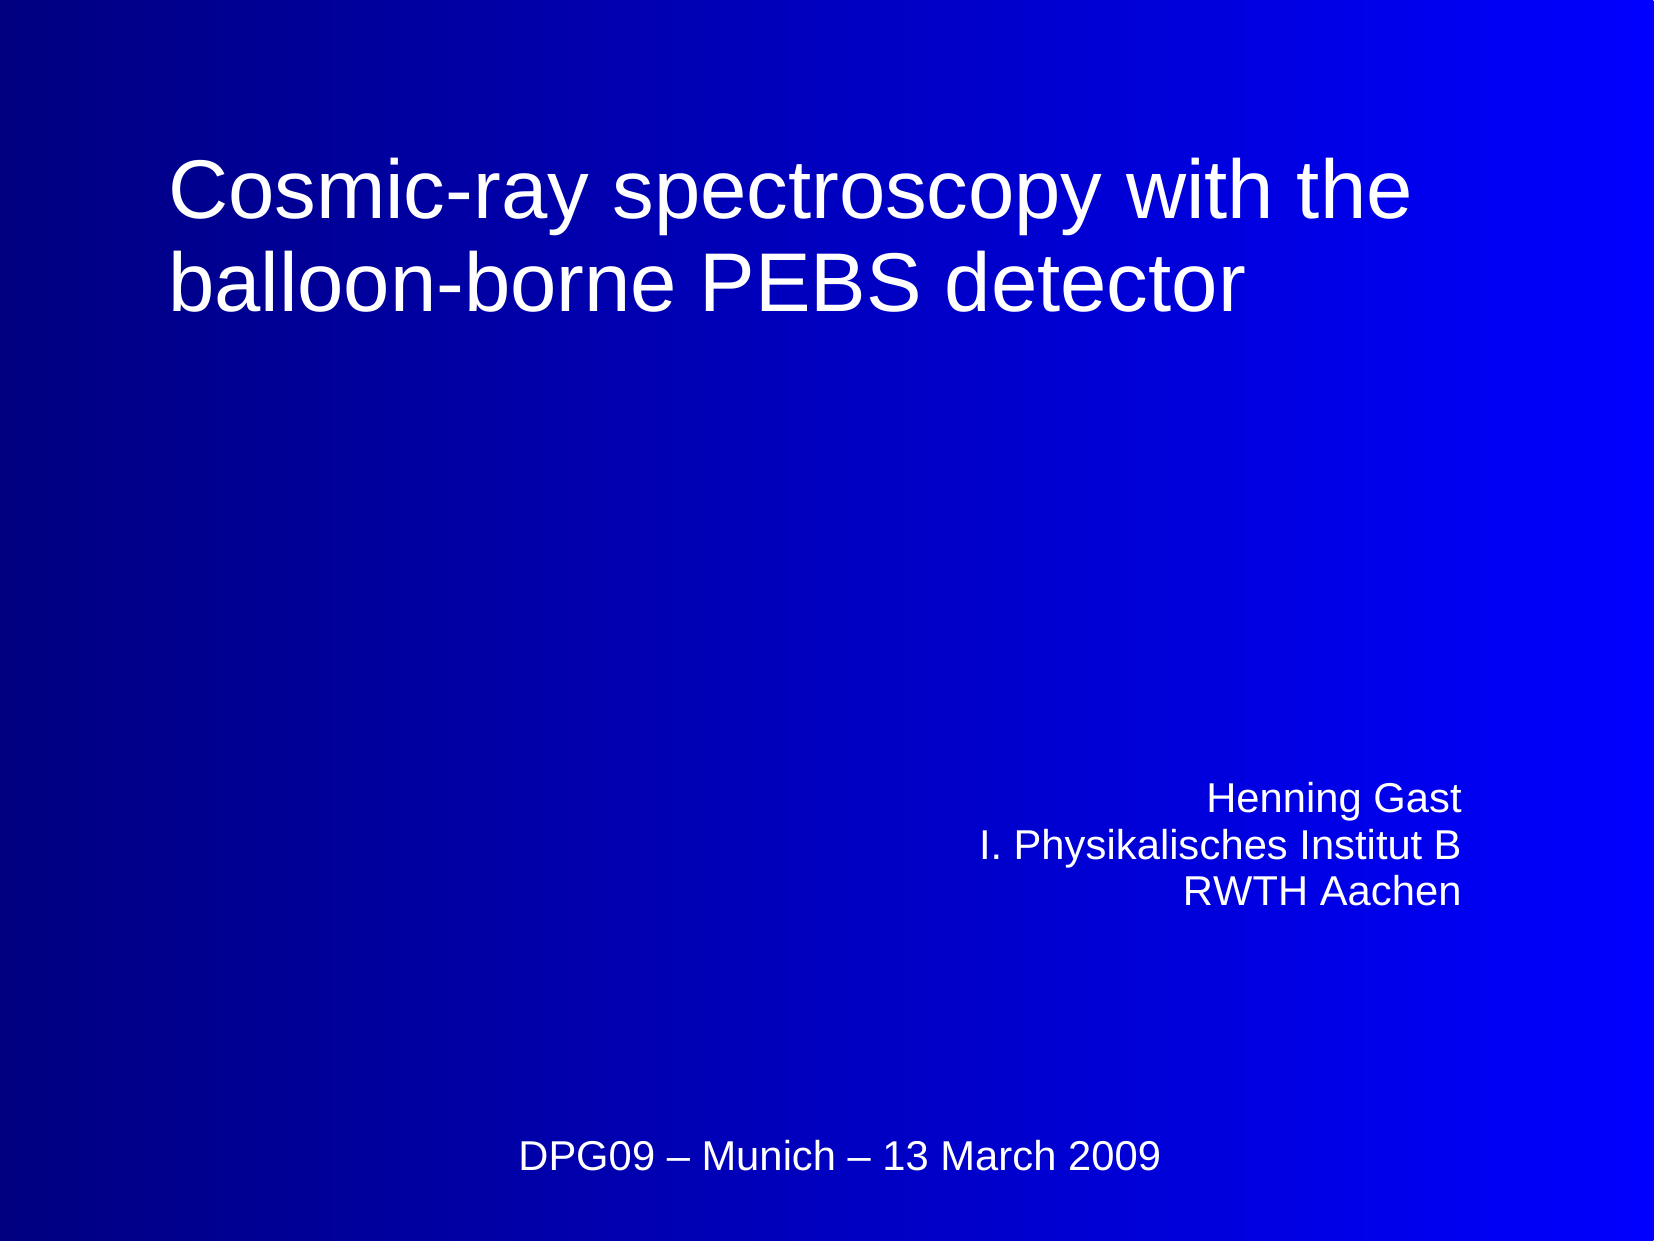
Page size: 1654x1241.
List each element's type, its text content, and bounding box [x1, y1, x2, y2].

text_box DPG09 – Munich – 13 March 2009 [150, 1125, 1530, 1214]
text_box Cosmic-ray spectroscopy with the balloon-borne PEBS detector [153, 135, 1512, 398]
text_box Henning Gast I. Physikalisches Institut B RWTH Aachen [826, 767, 1477, 969]
